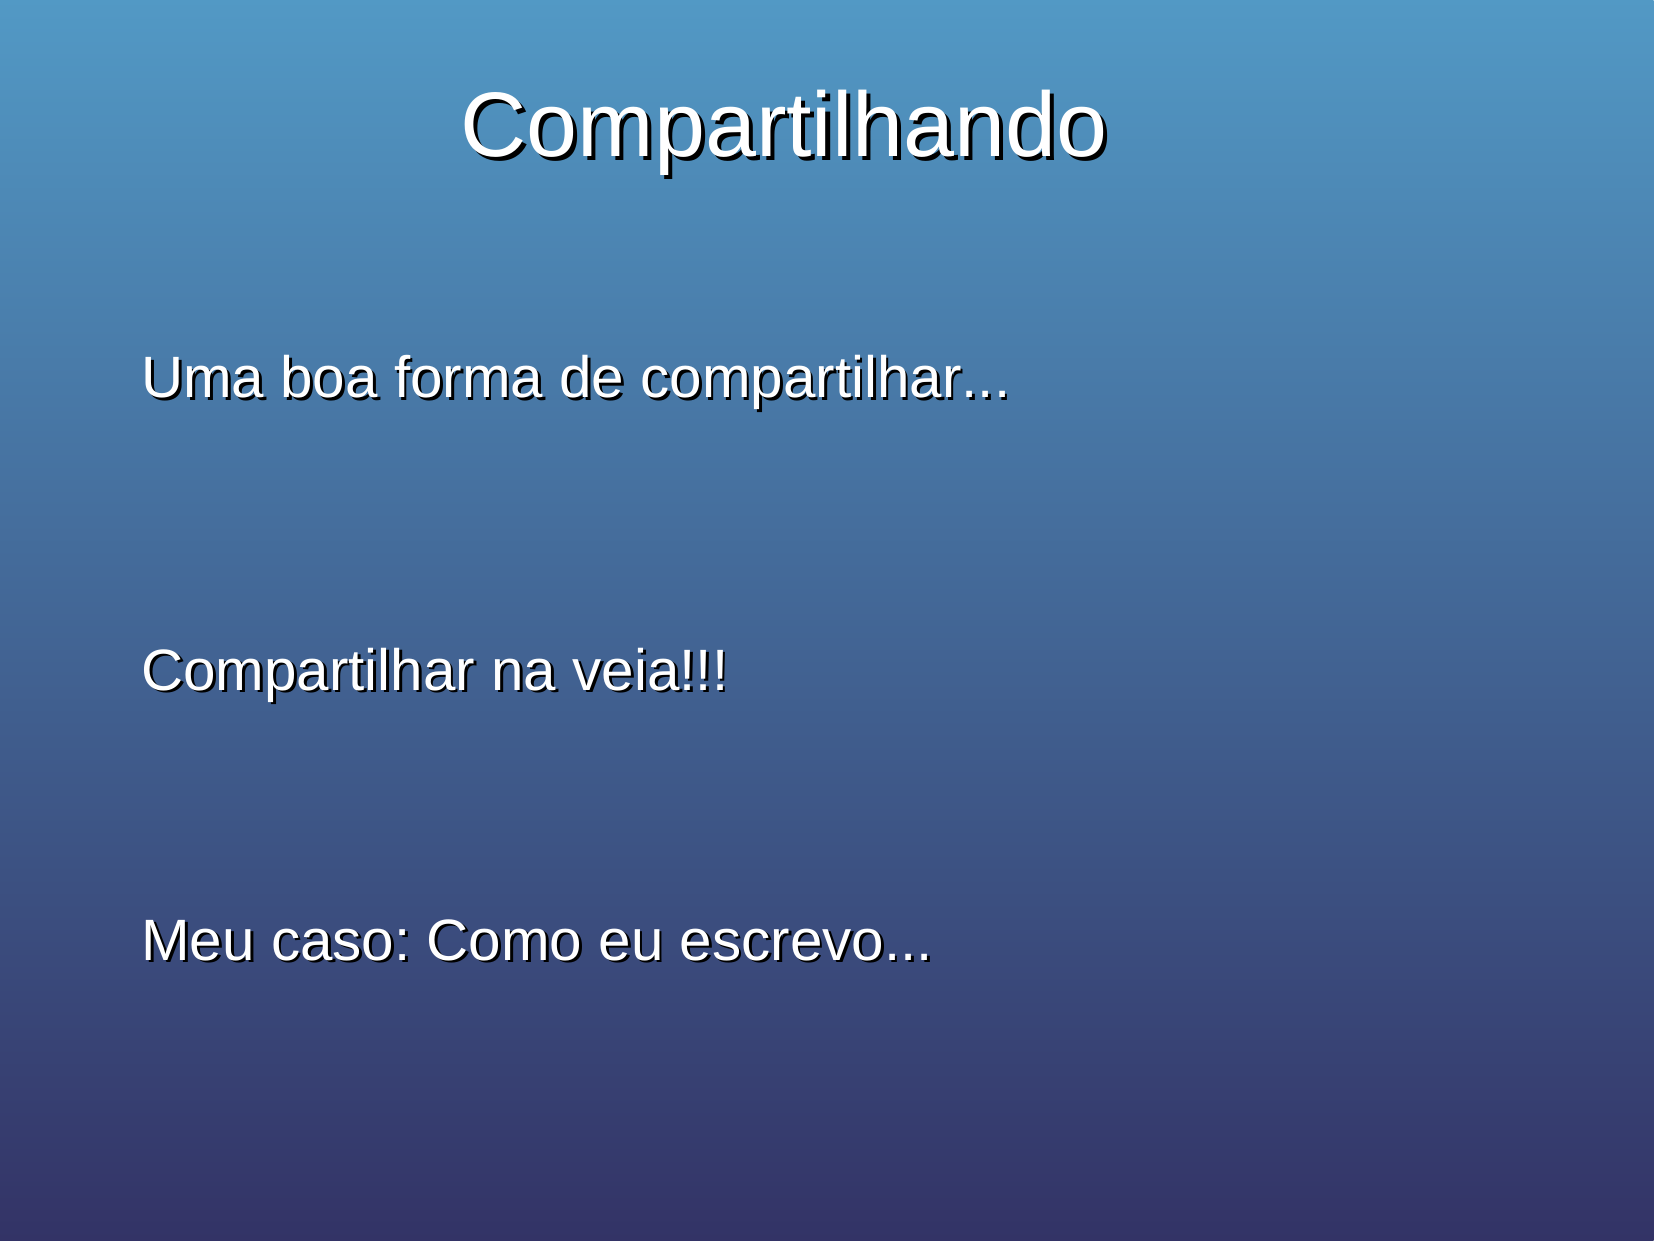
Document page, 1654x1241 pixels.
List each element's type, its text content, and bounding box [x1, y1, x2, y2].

text_box Compartilhar na veia!!! [75, 629, 777, 710]
text_box [0, 0, 1654, 1241]
text_box Compartilhando [375, 65, 1088, 184]
text_box Meu caso: Como eu escrevo... [75, 900, 984, 980]
text_box Uma boa forma de compartilhar... [75, 337, 1059, 418]
